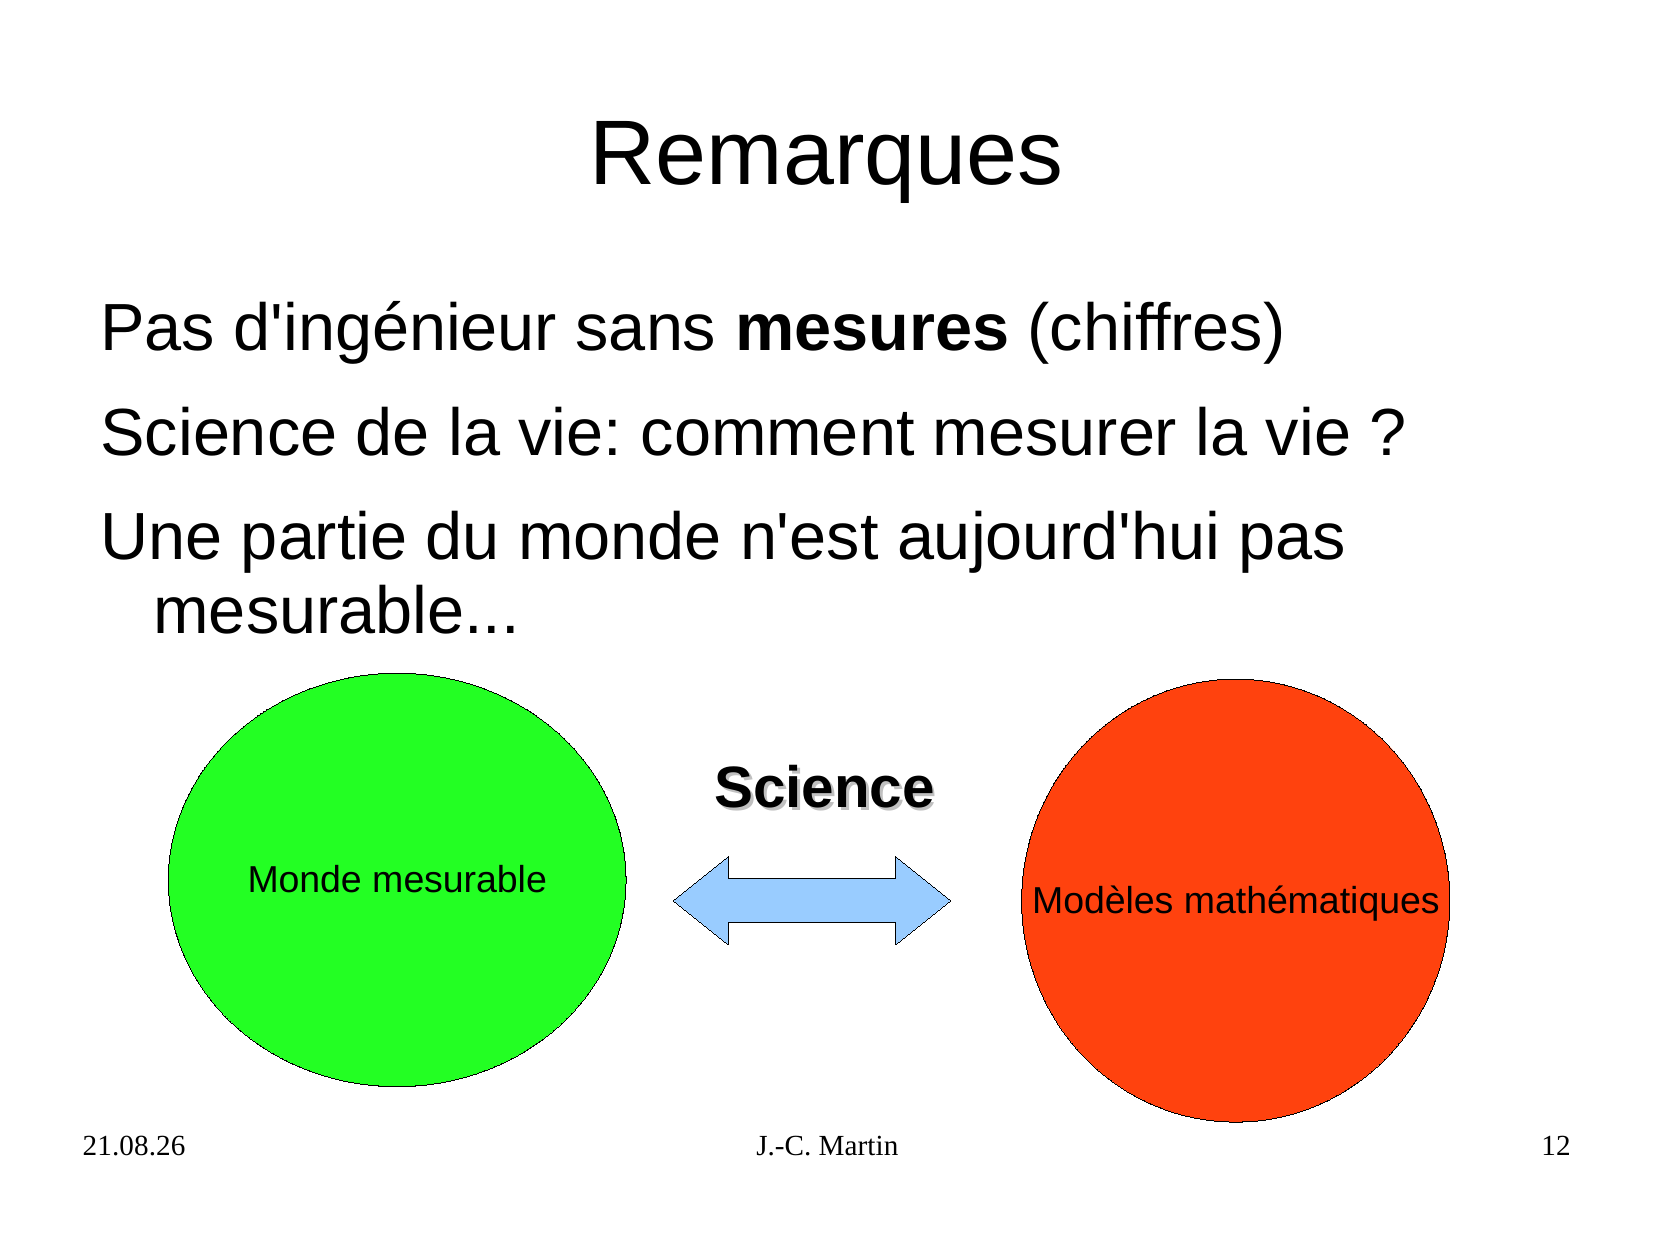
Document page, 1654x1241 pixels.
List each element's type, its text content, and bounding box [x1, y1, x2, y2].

text_box Monde mesurable [168, 673, 627, 1087]
title Remarques [82, 56, 1571, 250]
text_box [673, 856, 951, 945]
list Pas d'ingénieur sans mesures (chiffres) Science de la vie: comment mesurer la vie ? Une partie du monde n'est aujourd'hui pas mesurable... [82, 290, 1571, 1094]
text_box Science [699, 747, 950, 838]
text_box Modèles mathématiques [1021, 679, 1450, 1123]
